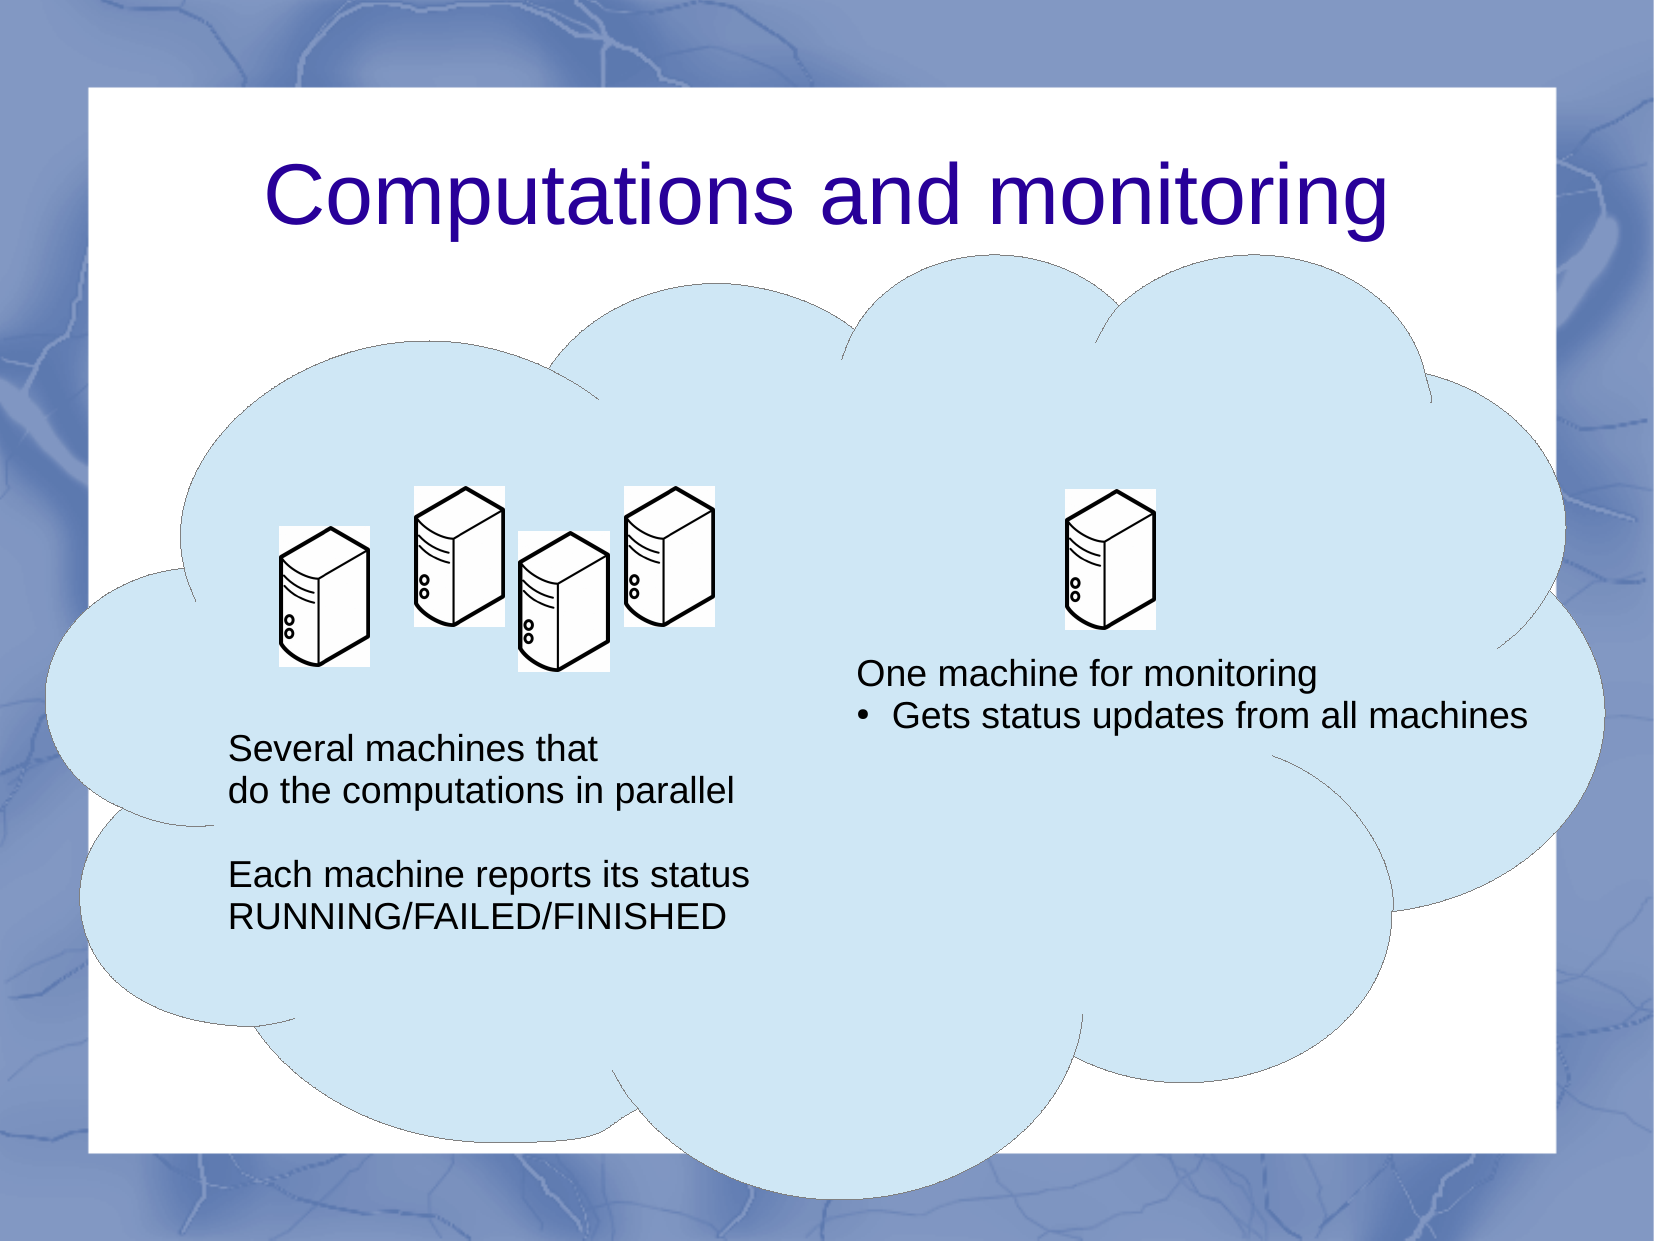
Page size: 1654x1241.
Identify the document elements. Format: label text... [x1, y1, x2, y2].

text_box Several machines that do the computations in parallel Each machine reports its status RUNNING/FAILED/FINISHED [213, 720, 766, 946]
picture [0, 0, 1654, 1241]
text_box One machine for monitoring Gets status updates from all machines [841, 645, 1544, 744]
text_box [45, 298, 1606, 1200]
title Computations and monitoring [118, 90, 1536, 298]
